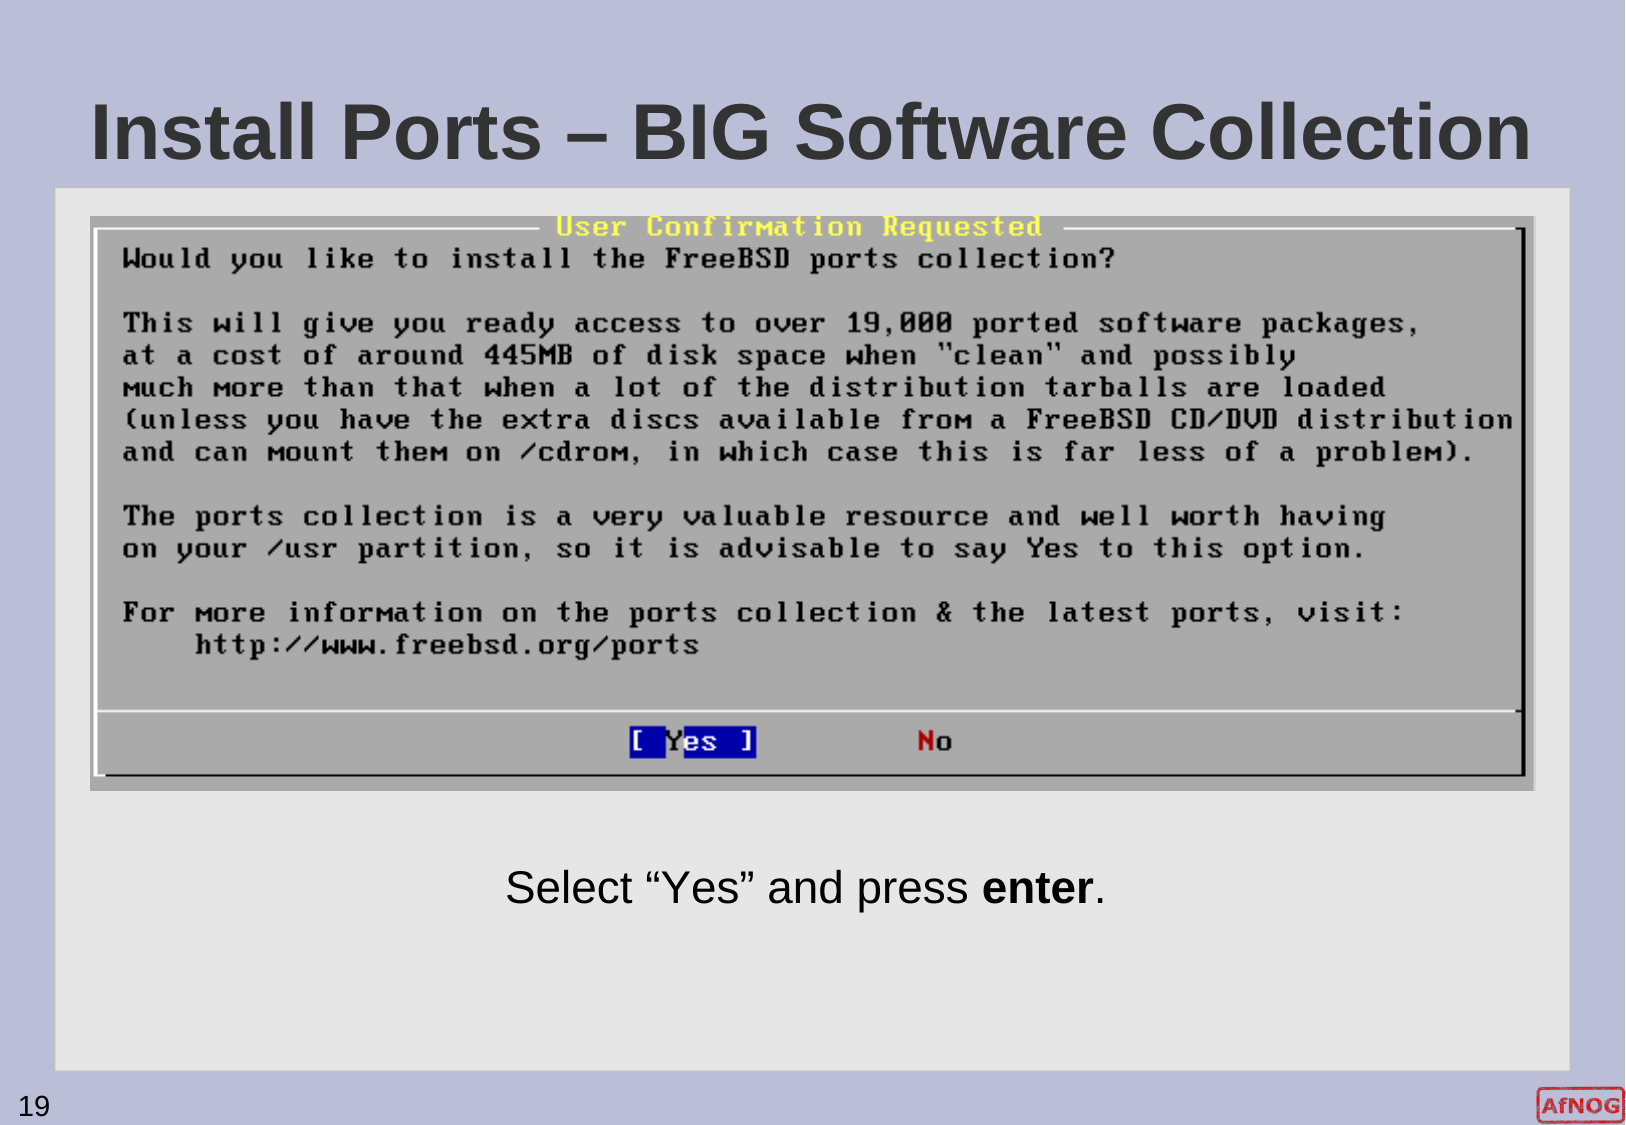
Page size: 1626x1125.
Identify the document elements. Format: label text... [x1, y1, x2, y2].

picture [90, 216, 1536, 791]
text_box Select “Yes” and press enter. [82, 850, 1530, 1005]
picture [1535, 1085, 1626, 1125]
text_box Install Ports – BIG Software Collection [54, 44, 1571, 215]
